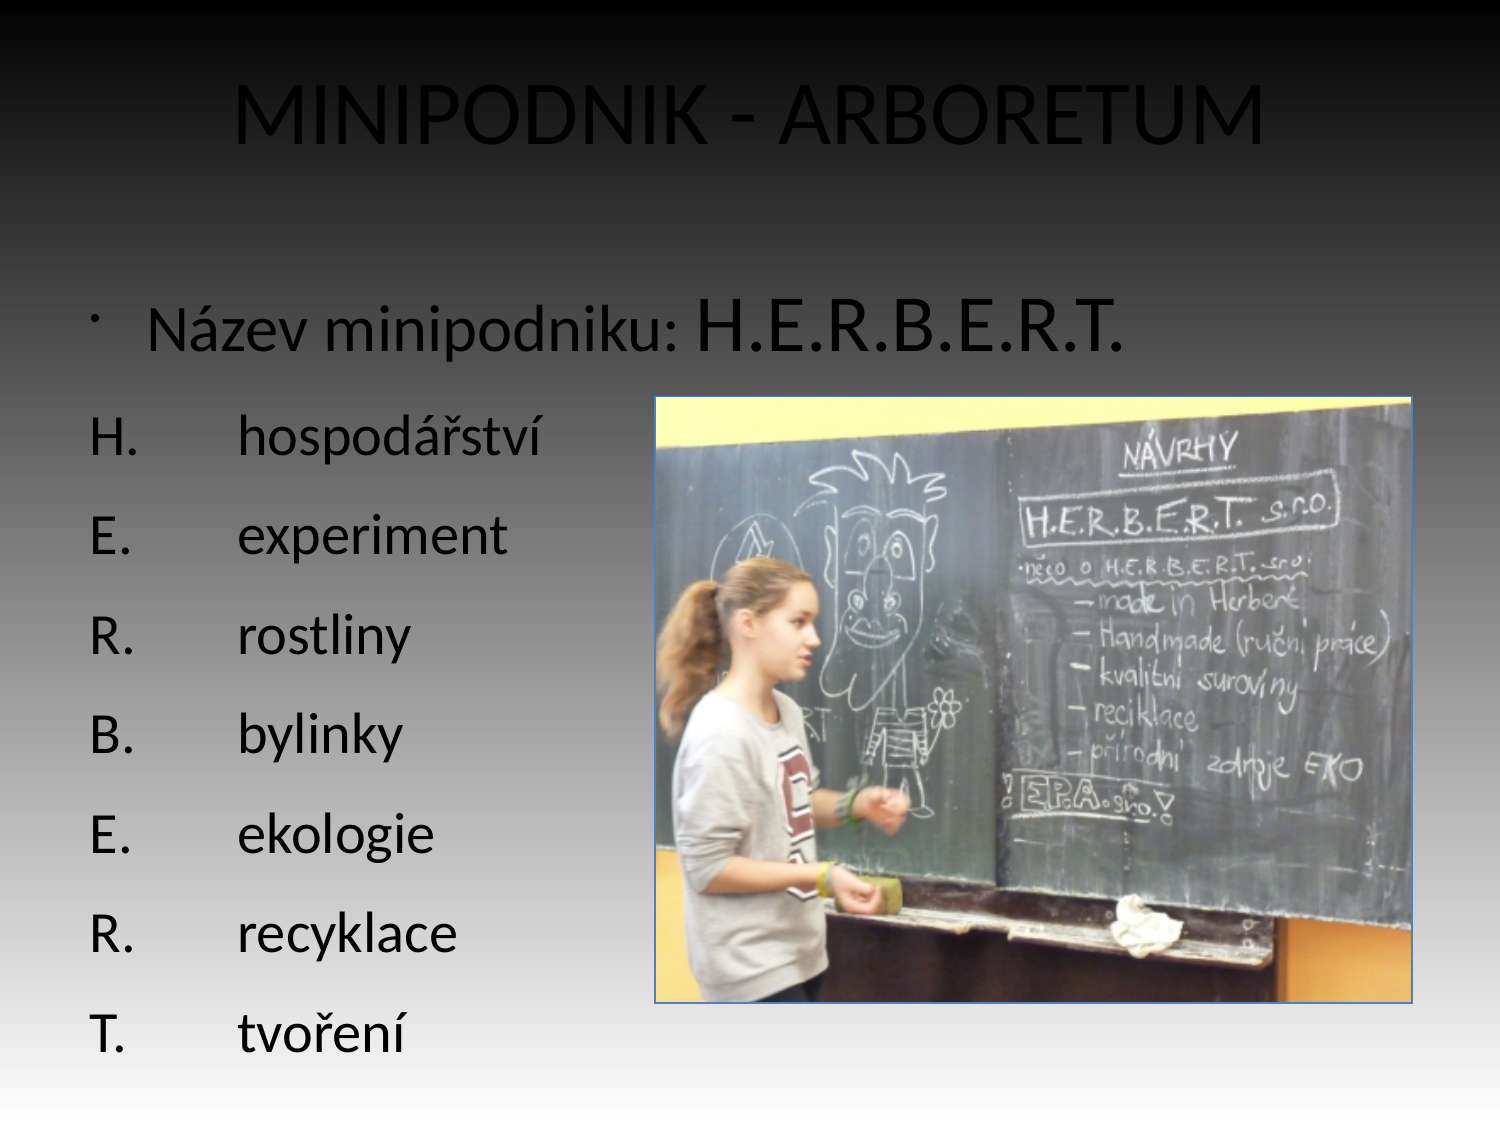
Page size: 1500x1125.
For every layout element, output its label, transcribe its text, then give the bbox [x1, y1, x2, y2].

title MINIPODNIK - ARBORETUM [75, 45, 1425, 233]
picture [655, 397, 1412, 1003]
list Název minipodniku: H.E.R.B.E.R.T. H. hospodářství E. experiment R. rostliny B. bylinky E. ekologie R. recyklace T. tvoření [75, 262, 1425, 1005]
